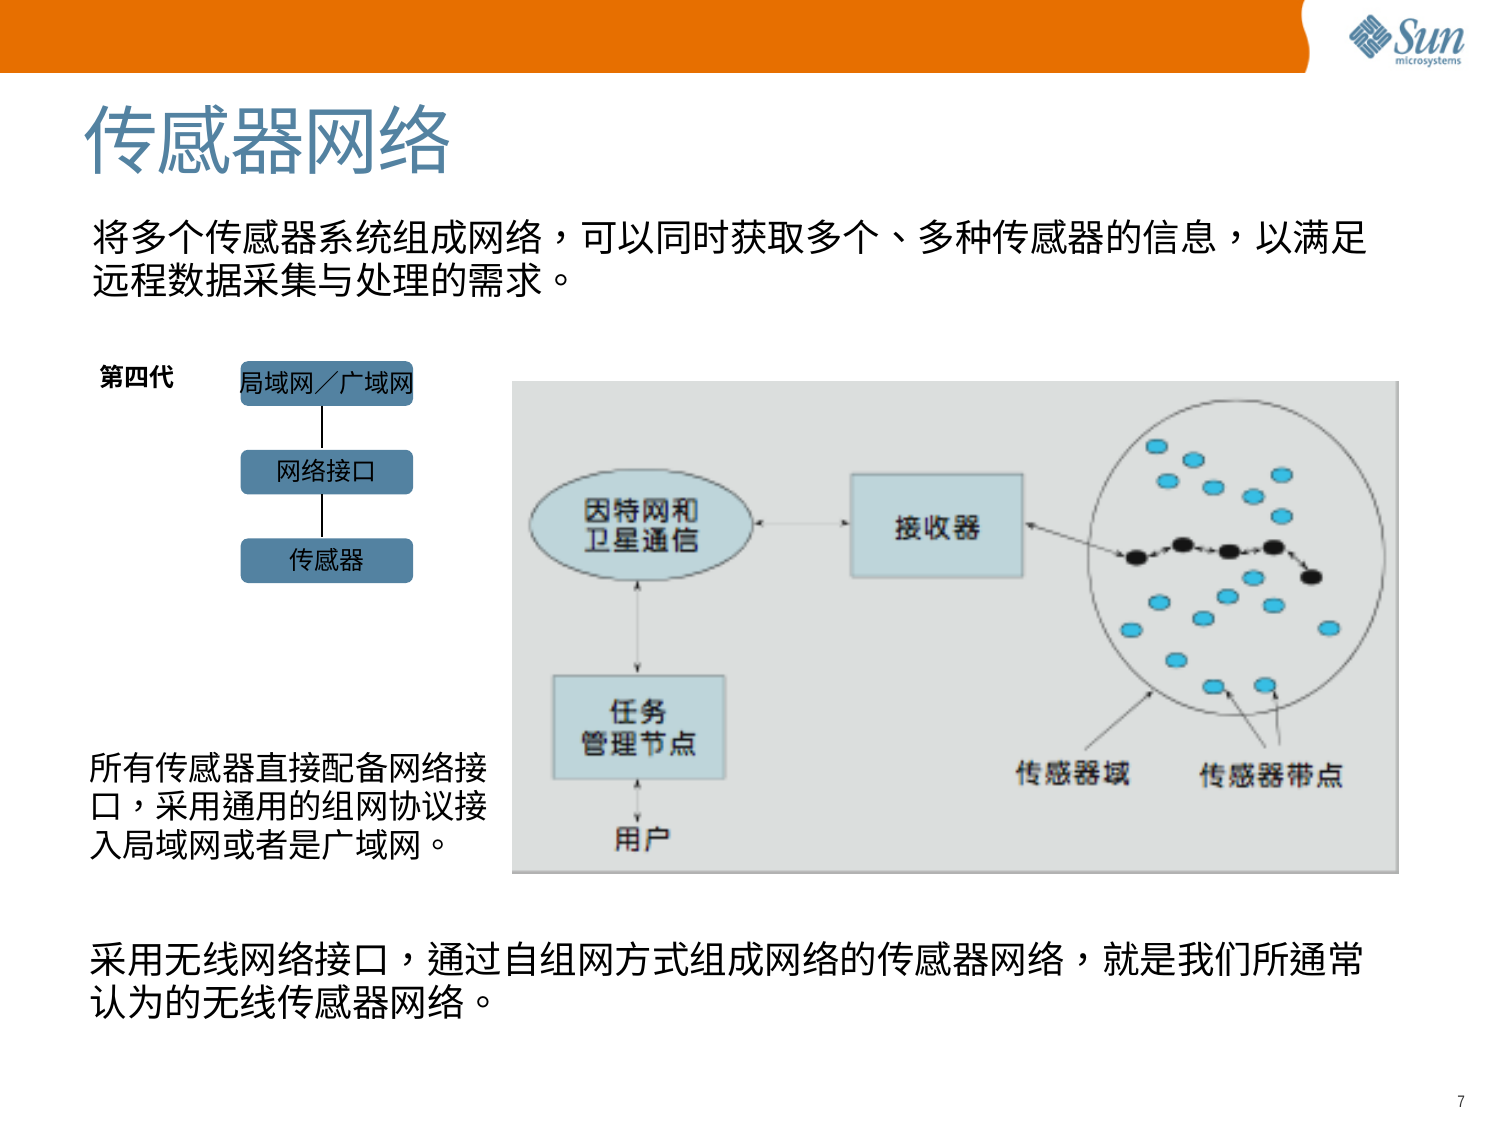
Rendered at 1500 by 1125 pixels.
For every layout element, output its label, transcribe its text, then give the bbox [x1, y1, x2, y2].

text_box 将多个传感器系统组成网络，可以同时获取多个、多种传感器的信息，以满足远程数据采集与处理的需求。 [93, 216, 1384, 366]
text_box 采用无线网络接口，通过自组网方式组成网络的传感器网络，就是我们所通常认为的无线传感器网络。 [89, 938, 1381, 1019]
text_box 传感器 [240, 538, 414, 584]
text_box 所有传感器直接配备网络接口，采用通用的组网协议接入局域网或者是广域网。 [89, 749, 512, 853]
picture [512, 381, 1399, 874]
text_box 网络接口 [240, 449, 414, 495]
text_box 第四代 [99, 363, 176, 392]
text_box 局域网／广域网 [240, 361, 414, 406]
title 传感器网络 [83, 94, 1446, 199]
picture [0, 0, 1500, 73]
